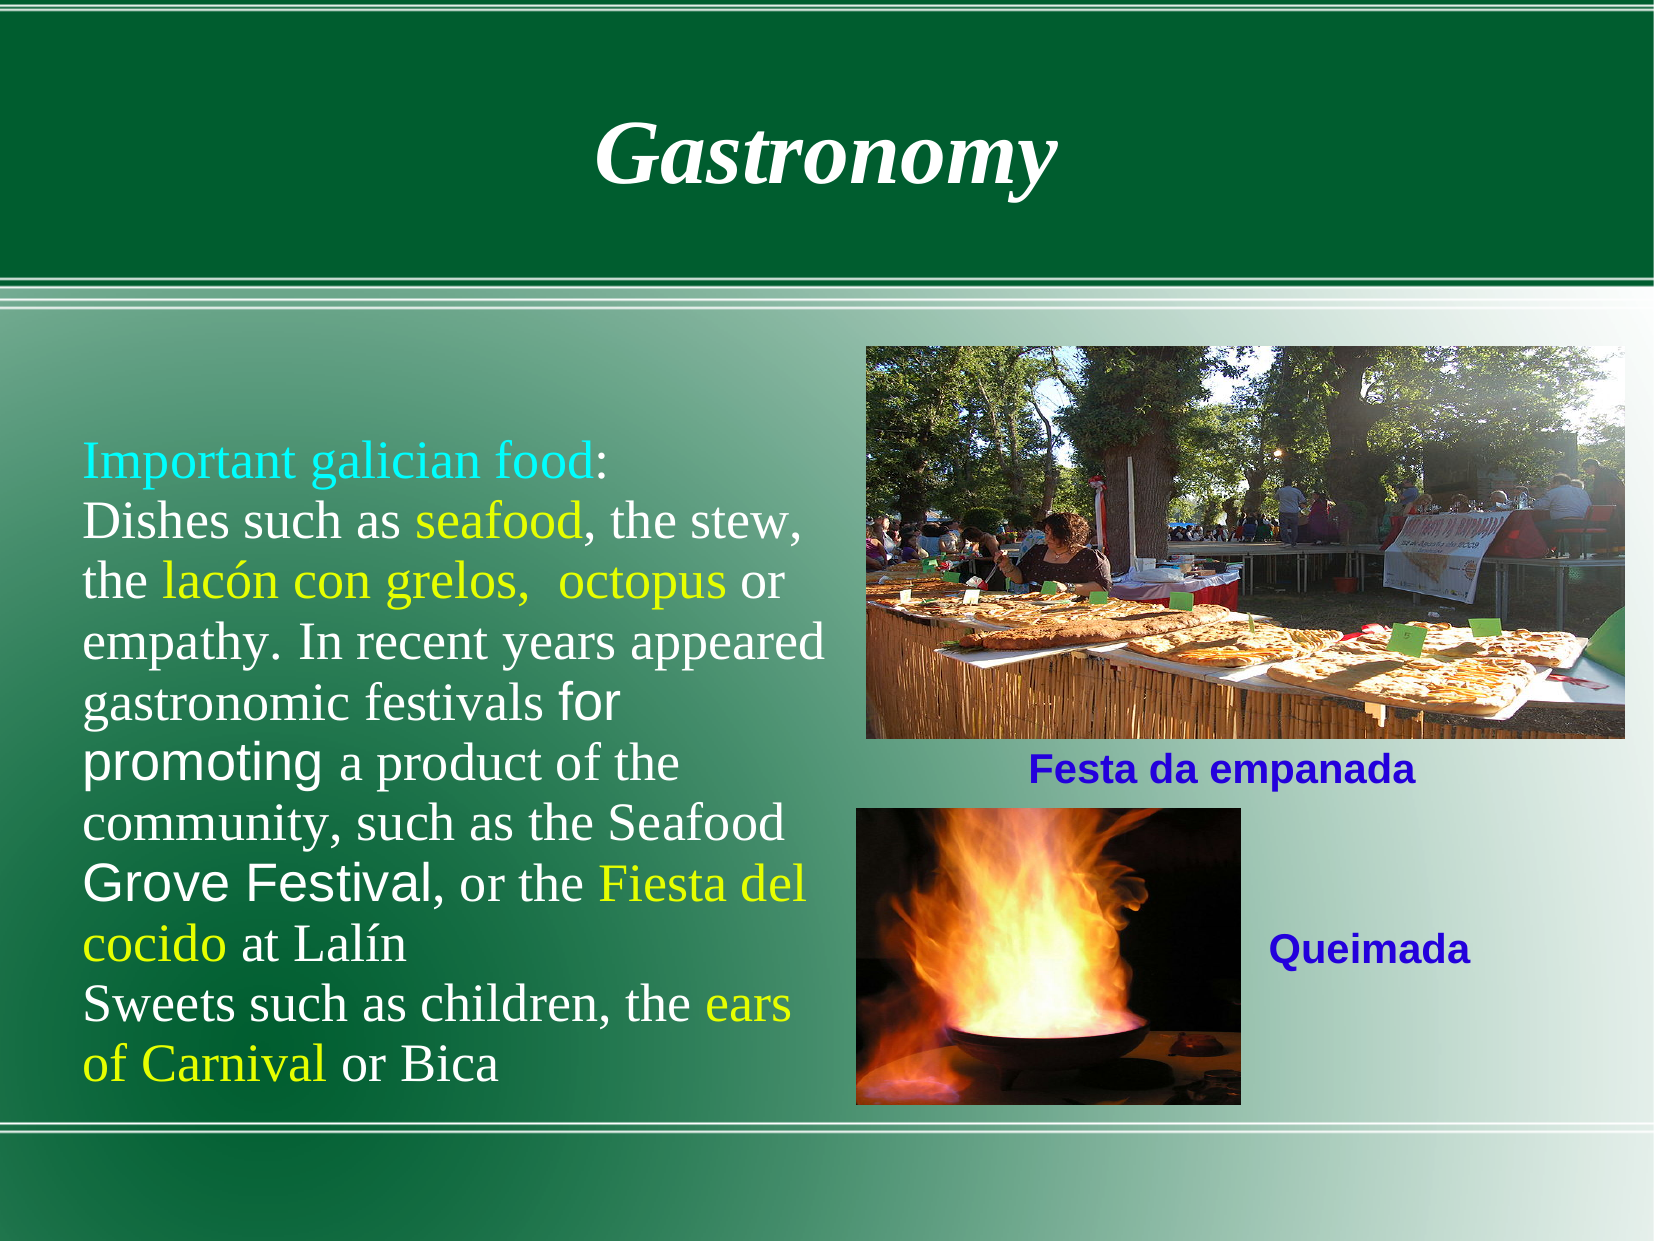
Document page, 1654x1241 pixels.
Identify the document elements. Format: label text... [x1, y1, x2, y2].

subtitle Important galician food: Dishes such as seafood, the stew, the lacón con grelos, octopus or empathy. In recent years appeared gastronomic festivals for promoting a product of the community, such as the Seafood Grove Festival, or the Fiesta del cocido at Lalín Sweets such as children, the ears of Carnival or Bica [82, 337, 827, 1157]
title Gastronomy [82, 49, 1571, 257]
picture [0, 0, 1654, 1241]
text_box Festa da empanada [1028, 745, 1416, 794]
text_box Queimada [1268, 925, 1495, 974]
